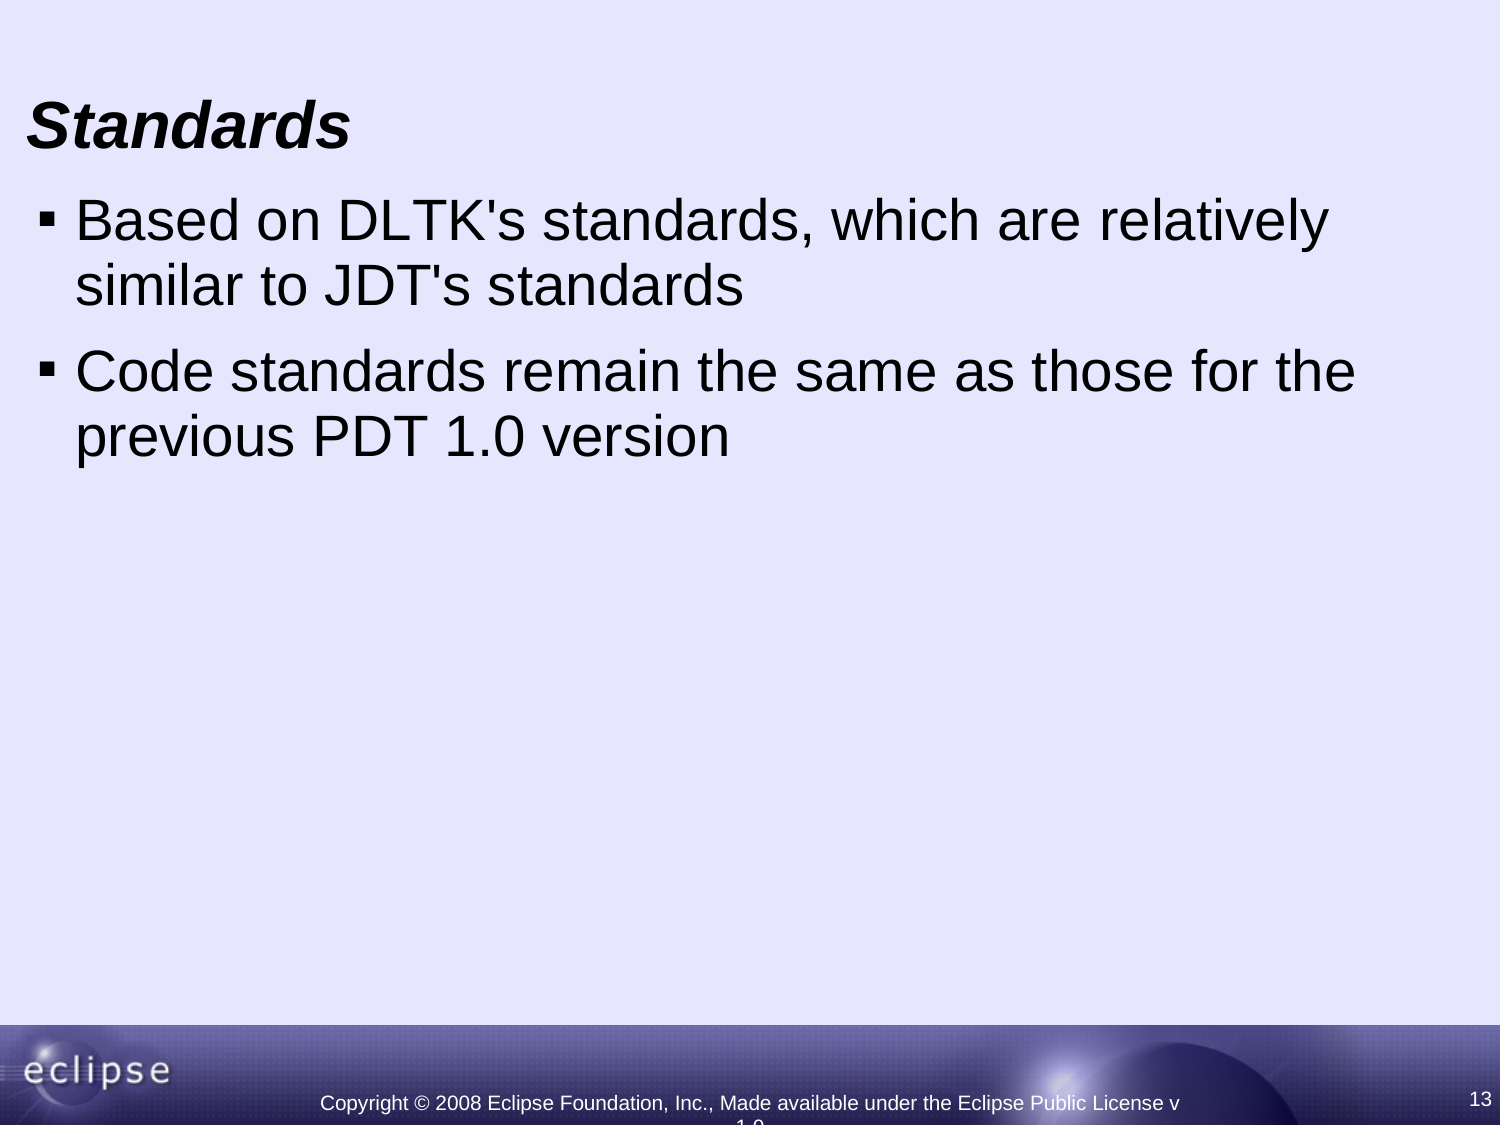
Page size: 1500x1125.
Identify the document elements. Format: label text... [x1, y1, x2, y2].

list Based on DLTK's standards, which are relatively similar to JDT's standards Code standards remain the same as those for the previous PDT 1.0 version [37, 187, 1463, 1021]
picture [0, 1025, 1500, 1125]
title Standards [26, 84, 1474, 172]
